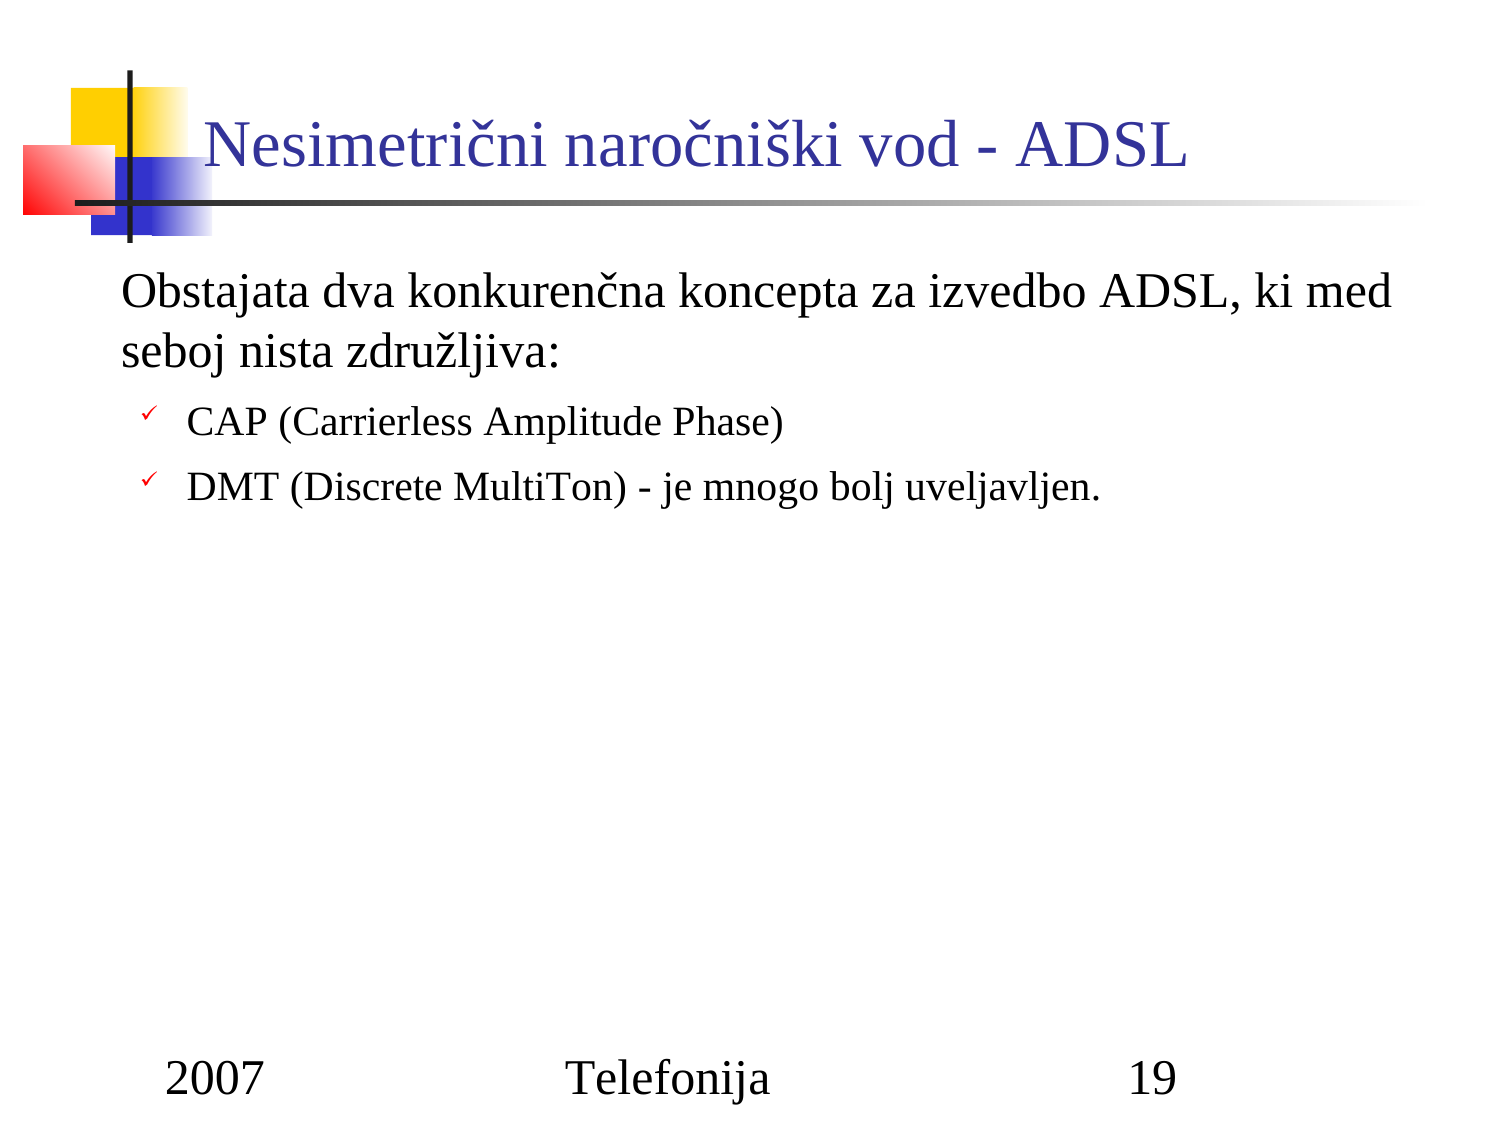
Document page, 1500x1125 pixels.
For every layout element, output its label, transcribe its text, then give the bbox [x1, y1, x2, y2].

list Obstajata dva konkurenčna koncepta za izvedbo ADSL, ki med seboj nista združljiva: CAP (Carrierless Amplitude Phase) DMT (Discrete MultiTon) - je mnogo bolj uveljavljen. [50, 249, 1469, 1007]
title Nesimetrični naročniški vod - ADSL [188, 92, 1468, 188]
